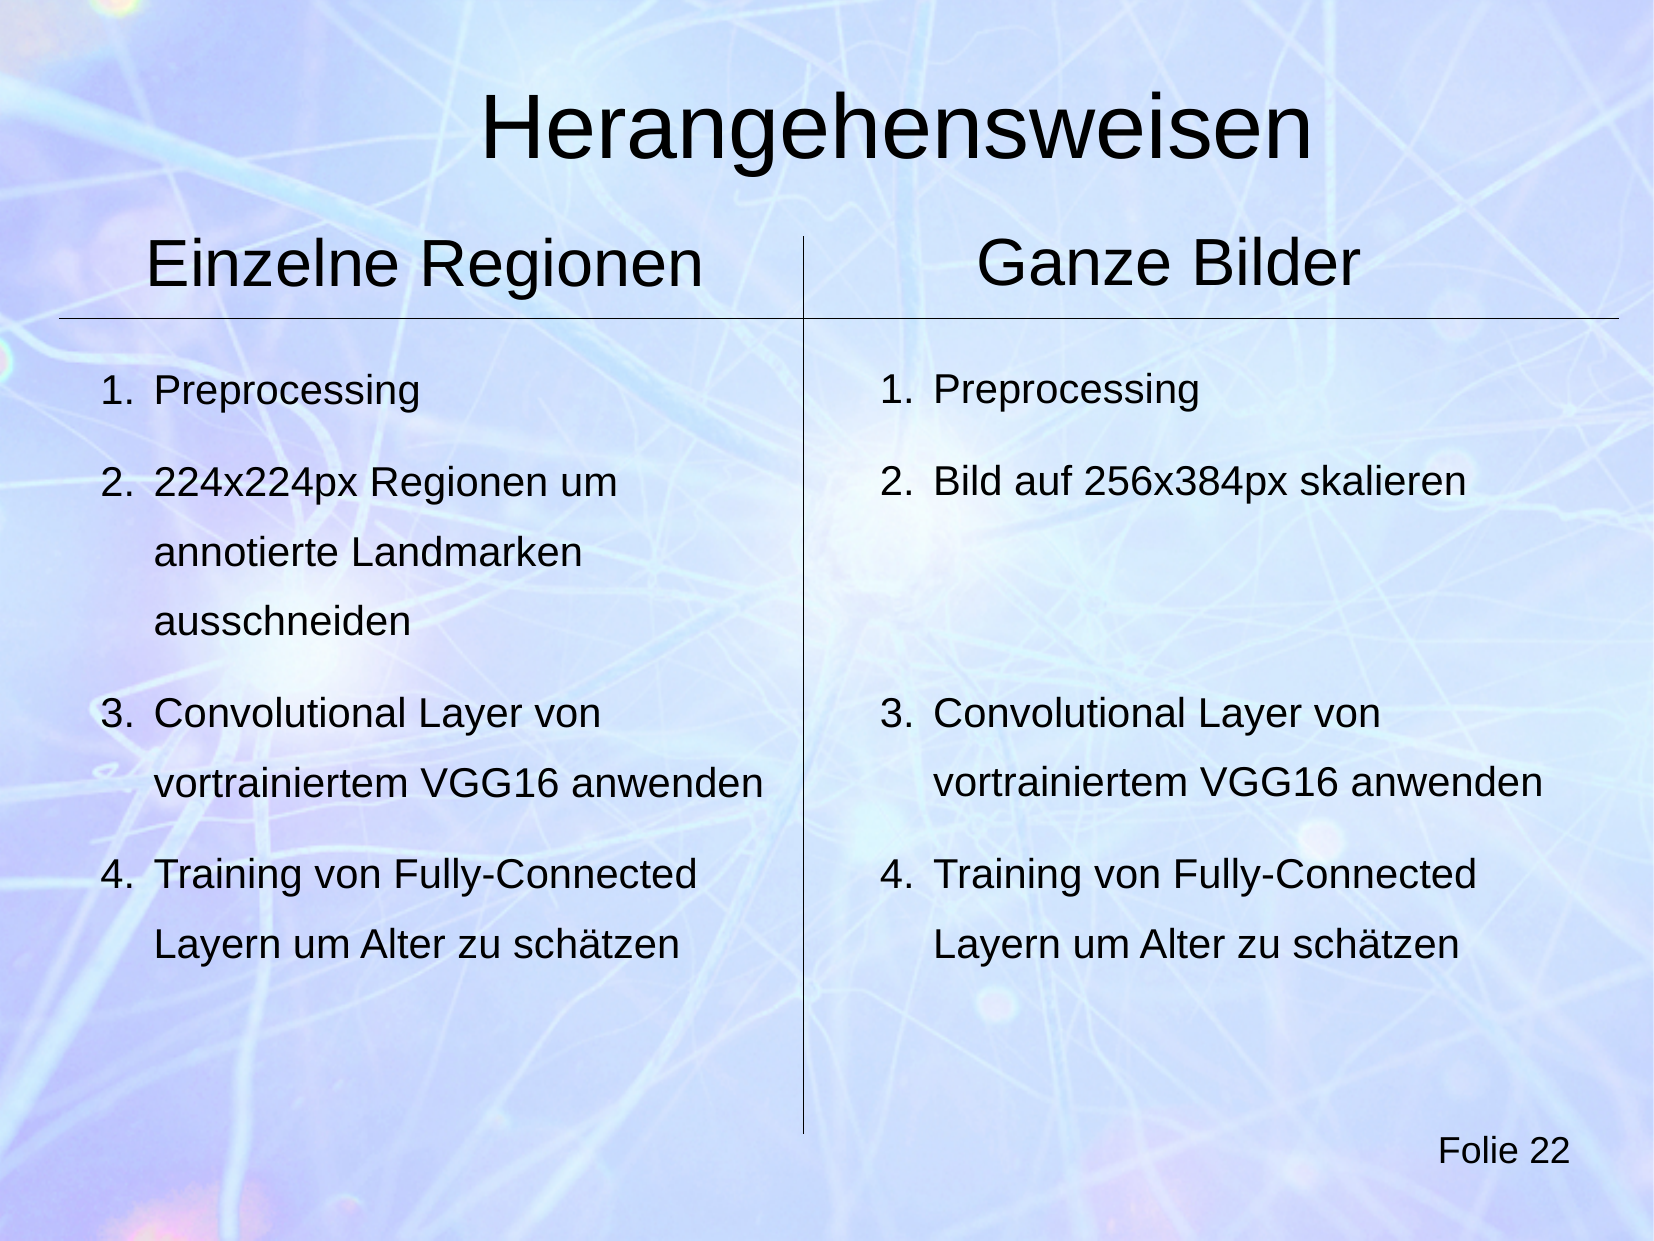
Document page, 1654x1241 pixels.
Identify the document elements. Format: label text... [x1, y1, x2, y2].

title Einzelne Regionen [118, 206, 733, 318]
list Preprocessing Bild auf 256x384px skalieren Convolutional Layer von vortrainiertem VGG16 anwenden Training von Fully-Connected Layern um Alter zu schätzen [862, 342, 1548, 1062]
title Herangehensweisen [236, 23, 1560, 231]
title Ganze Bilder [862, 206, 1477, 318]
list Preprocessing 224x224px Regionen um annotierte Landmarken ausschneiden Convolutional Layer von vortrainiertem VGG16 anwenden Training von Fully-Connected Layern um Alter zu schätzen [82, 343, 803, 1063]
picture [0, 0, 1654, 1241]
